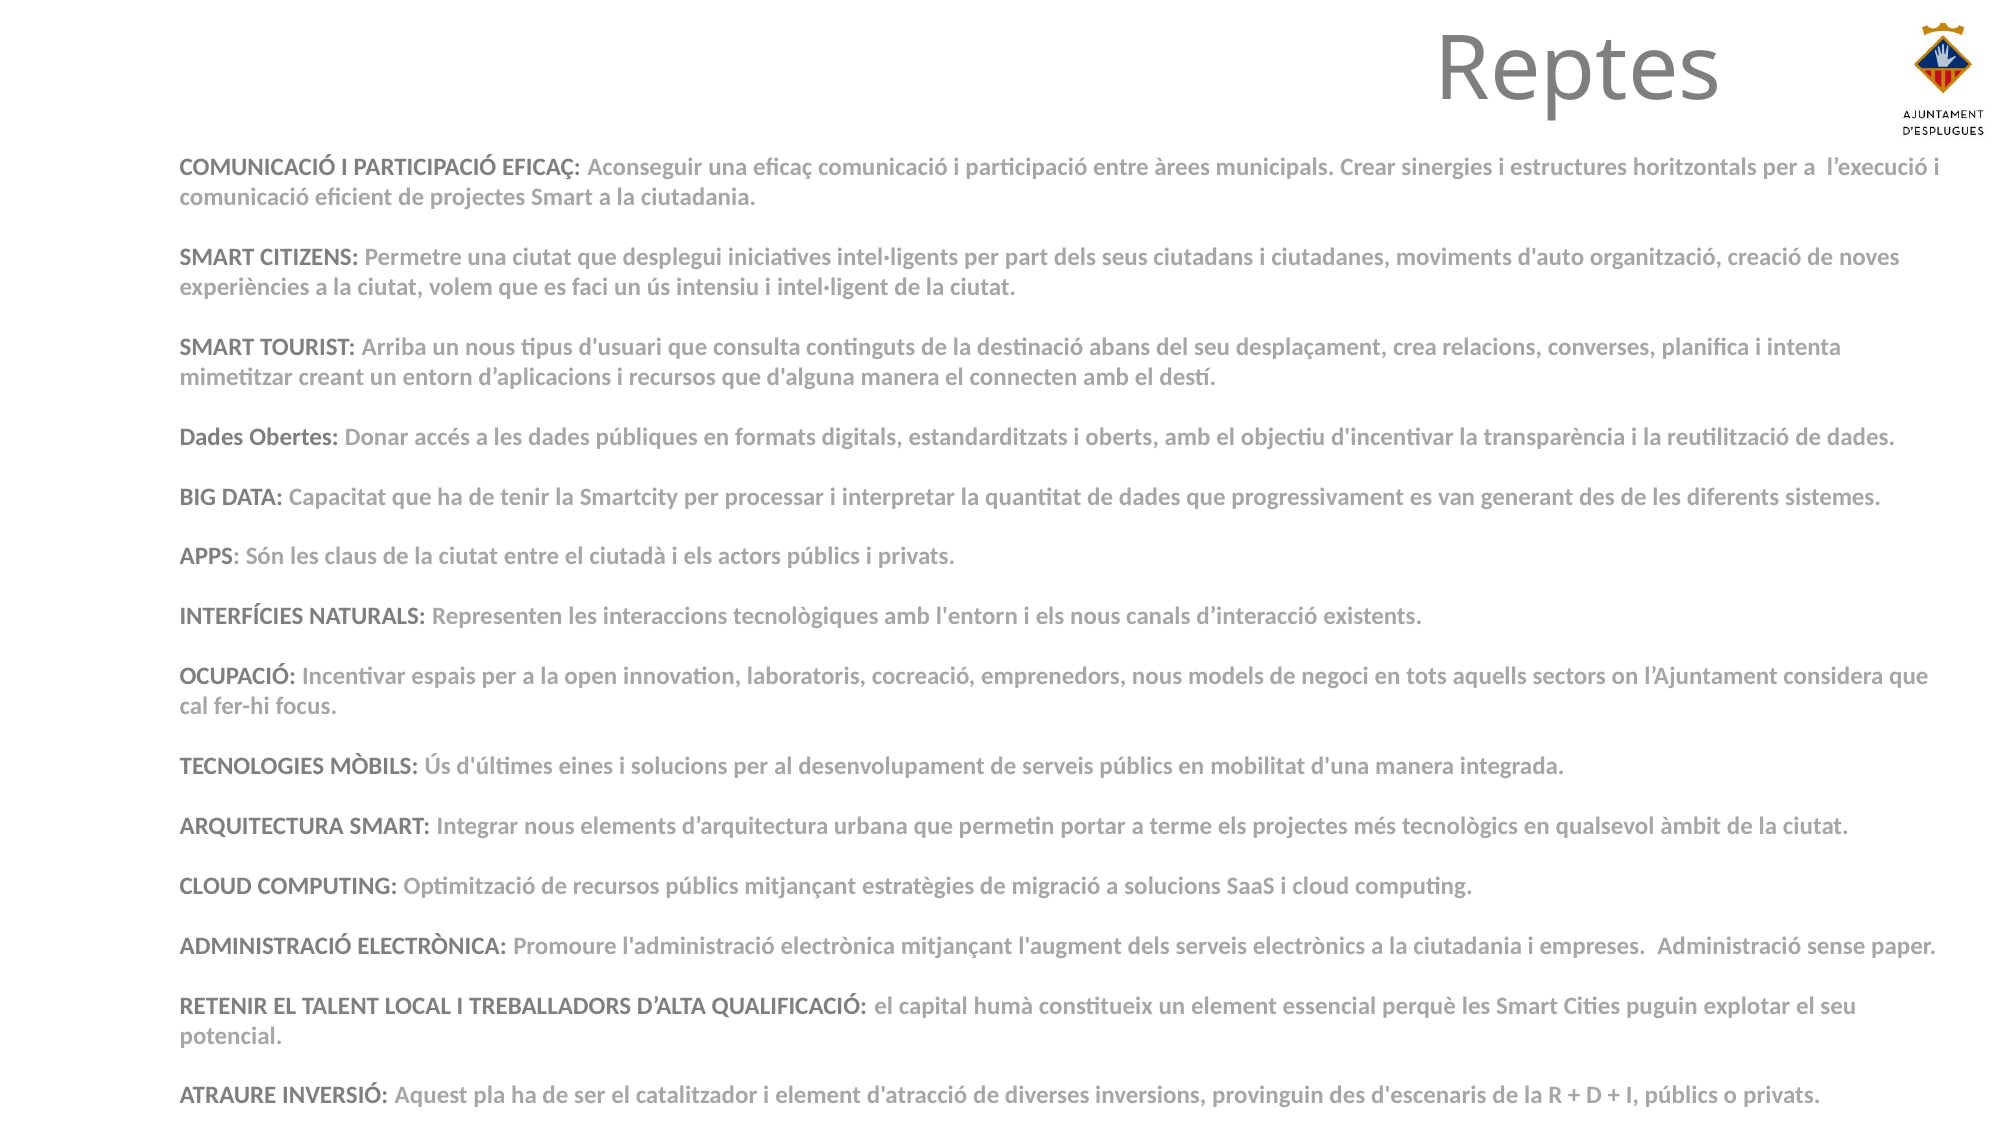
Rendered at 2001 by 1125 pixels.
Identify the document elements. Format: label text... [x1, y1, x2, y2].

text_box COMUNICACIÓ I PARTICIPACIÓ EFICAÇ: Aconseguir una eficaç comunicació i participació entre àrees municipals. Crear sinergies i estructures horitzontals per a l’execució i comunicació eficient de projectes Smart a la ciutadania. SMART CITIZENS: Permetre una ciutat que desplegui iniciatives intel·ligents per part dels seus ciutadans i ciutadanes, moviments d'auto organització, creació de noves experiències a la ciutat, volem que es faci un ús intensiu i intel·ligent de la ciutat. SMART TOURIST: Arriba un nous tipus d'usuari que consulta continguts de la destinació abans del seu desplaçament, crea relacions, converses, planifica i intenta mimetitzar creant un entorn d’aplicacions i recursos que d'alguna manera el connecten amb el destí. Dades Obertes: Donar accés a les dades públiques en formats digitals, estandarditzats i oberts, amb el objectiu d'incentivar la transparència i la reutilització de dades. BIG DATA: Capacitat que ha de tenir la Smartcity per processar i interpretar la quantitat de dades que progressivament es van generant des de les diferents sistemes. APPS: Són les claus de la ciutat entre el ciutadà i els actors públics i privats. INTERFÍCIES NATURALS: Representen les interaccions tecnològiques amb l'entorn i els nous canals d’interacció existents. OCUPACIÓ: Incentivar espais per a la open innovation, laboratoris, cocreació, emprenedors, nous models de negoci en tots aquells sectors on l’Ajuntament considera que cal fer-hi focus. TECNOLOGIES MÒBILS: Ús d'últimes eines i solucions per al desenvolupament de serveis públics en mobilitat d'una manera integrada. ARQUITECTURA SMART: Integrar nous elements d’arquitectura urbana que permetin portar a terme els projectes més tecnològics en qualsevol àmbit de la ciutat. CLOUD COMPUTING: Optimització de recursos públics mitjançant estratègies de migració a solucions SaaS i cloud computing. ADMINISTRACIÓ ELECTRÒNICA: Promoure l'administració electrònica mitjançant l'augment dels serveis electrònics a la ciutadania i empreses. Administració sense paper. RETENIR EL TALENT LOCAL I TREBALLADORS D’ALTA QUALIFICACIÓ: el capital humà constitueix un element essencial perquè les Smart Cities puguin explotar el seu potencial. ATRAURE INVERSIÓ: Aquest pla ha de ser el catalitzador i element d'atracció de diverses inversions, provinguin des d'escenaris de la R + D + I, públics o privats. [165, 143, 1975, 1117]
title Reptes [1181, 3, 1976, 127]
picture [1894, 15, 1991, 143]
